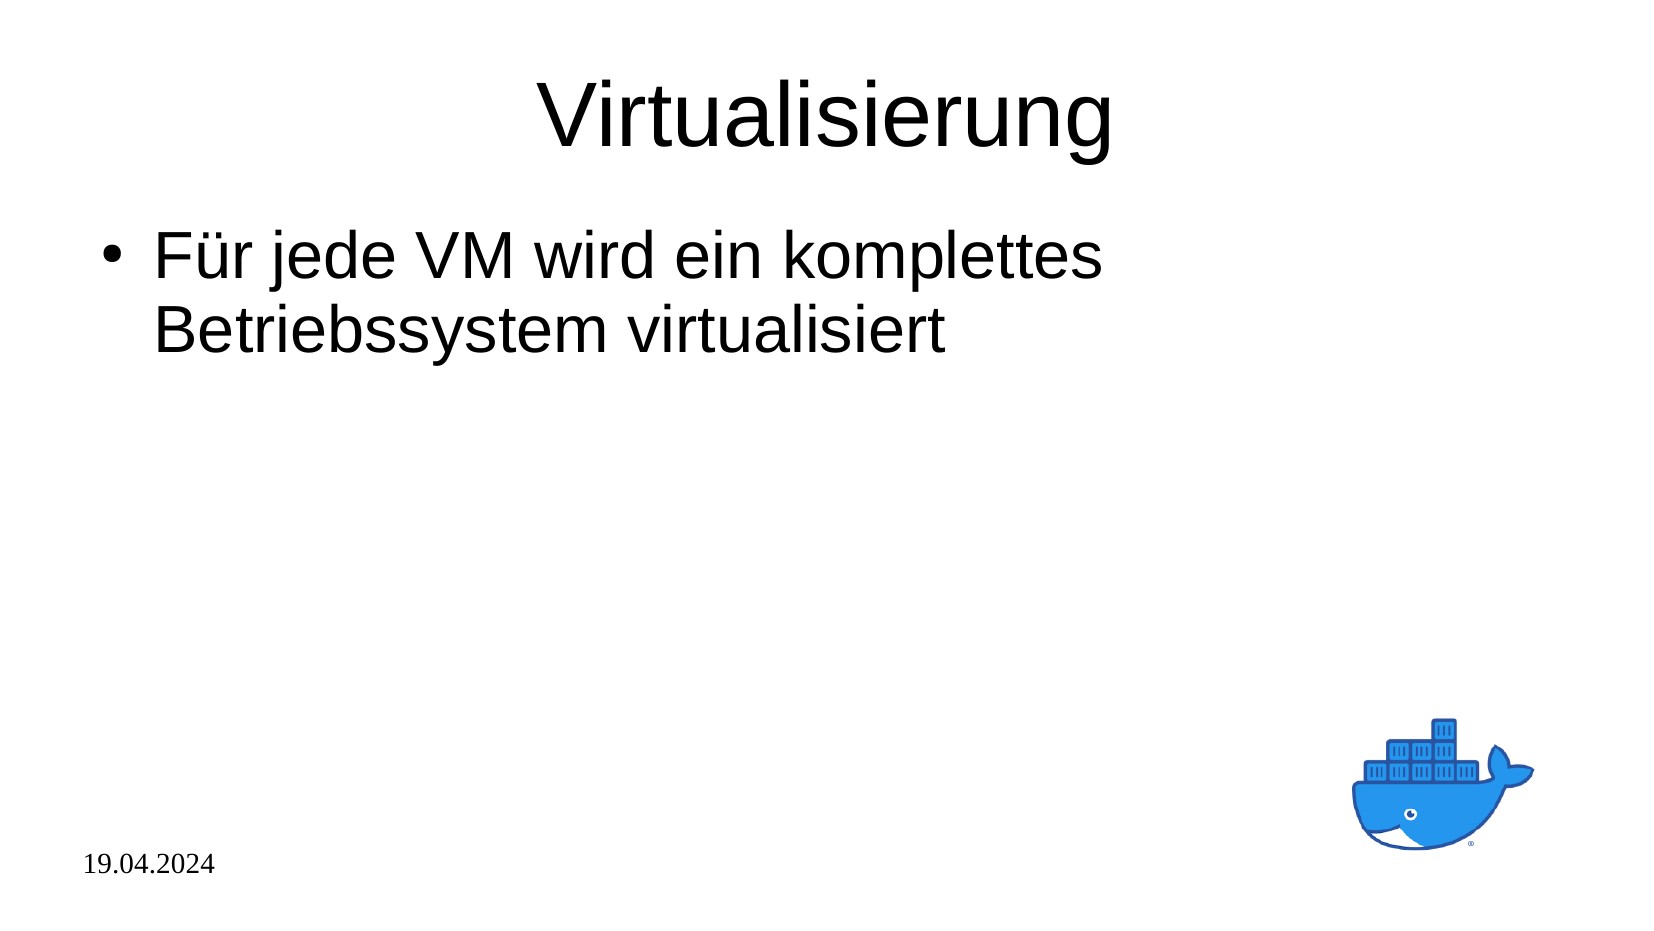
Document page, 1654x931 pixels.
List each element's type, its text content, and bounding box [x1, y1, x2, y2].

title Virtualisierung [82, 37, 1571, 193]
list Für jede VM wird ein komplettes Betriebssystem virtualisiert [82, 217, 1571, 758]
picture [1305, 758, 1571, 912]
